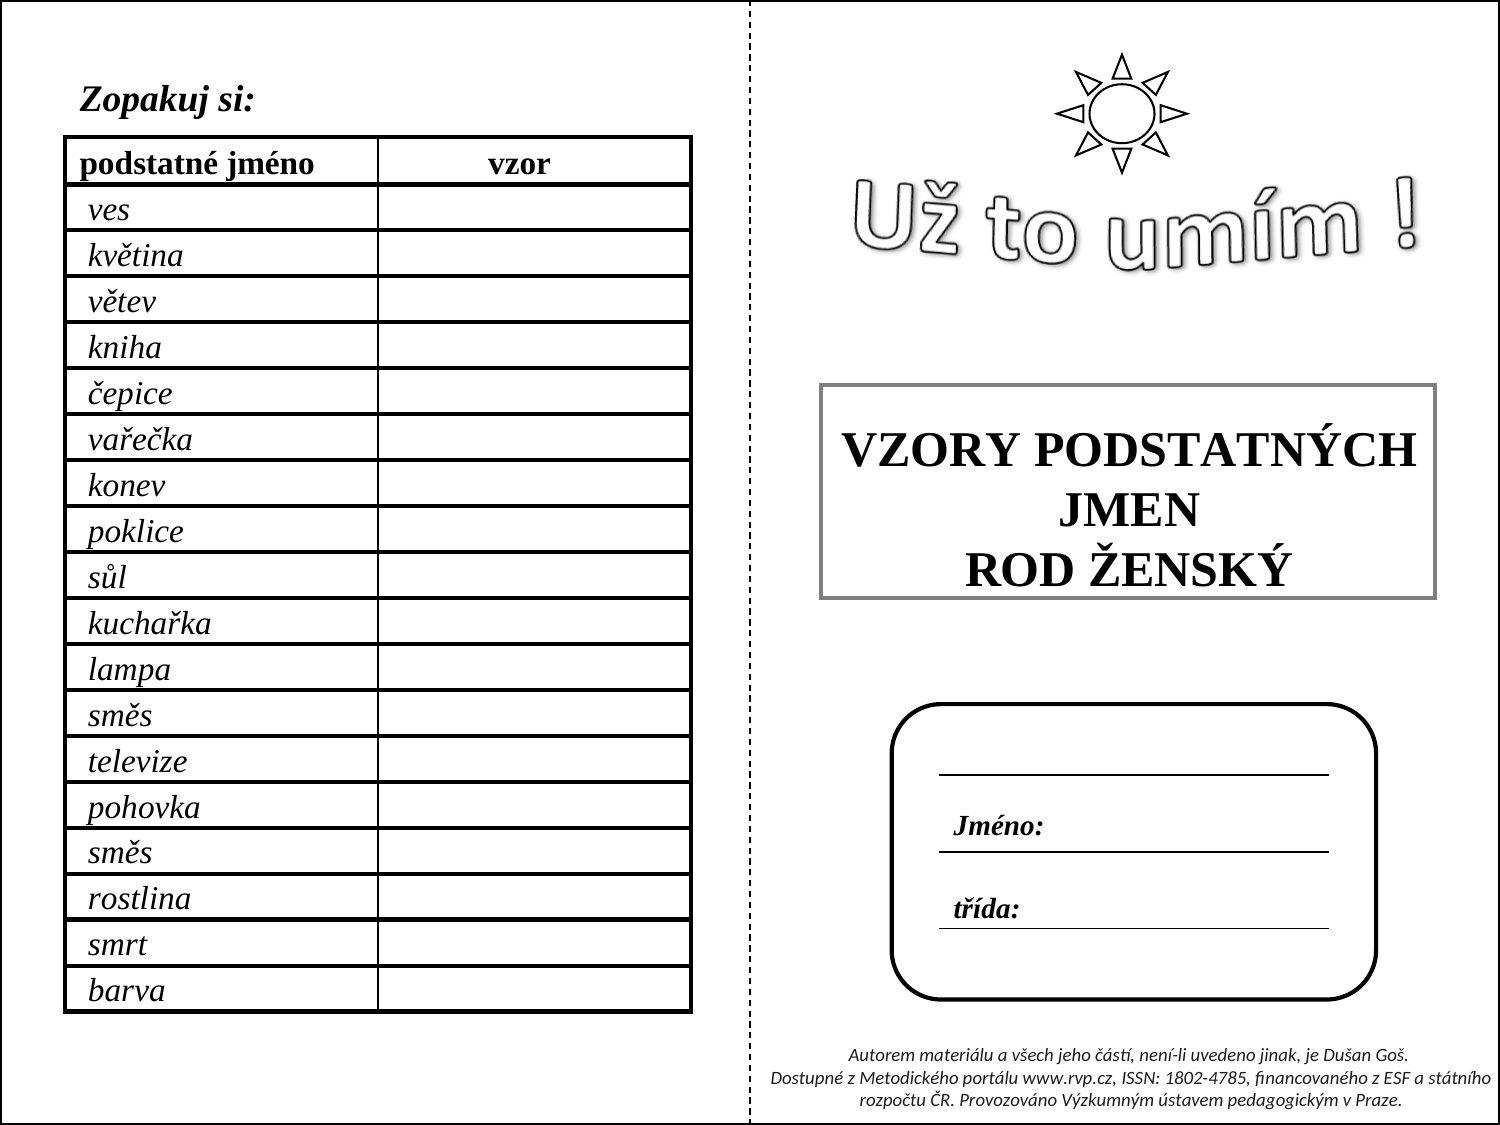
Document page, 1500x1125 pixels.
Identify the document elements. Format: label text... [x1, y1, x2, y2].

text_box [1075, 132, 1102, 156]
text_box [1112, 148, 1132, 173]
text_box směs [379, 827, 691, 873]
text_box lampa [379, 643, 691, 689]
text_box pohovka [64, 781, 378, 827]
text_box sůl [64, 552, 377, 597]
text_box televize [64, 735, 378, 781]
text_box směs [64, 689, 378, 735]
text_box rostlina [379, 873, 691, 919]
text_box lampa [64, 643, 378, 689]
text_box VZORY PODSTATNÝCH JMEN ROD ŽENSKÝ [820, 409, 1438, 605]
text_box kniha [379, 322, 691, 368]
text_box [1112, 54, 1132, 79]
text_box pohovka [379, 781, 691, 827]
text_box poklice [64, 506, 377, 552]
text_box květina [379, 230, 691, 276]
text_box čepice [379, 368, 691, 414]
text_box kniha [64, 322, 377, 368]
text_box kuchařka [64, 597, 378, 643]
text_box ves [379, 184, 691, 230]
text_box [1160, 105, 1188, 123]
text_box vařečka [379, 414, 691, 460]
text_box poklice [379, 506, 691, 552]
text_box Zopakuj si: [64, 66, 271, 127]
text_box třída: [938, 881, 1043, 932]
text_box Jméno: [938, 798, 1060, 850]
text_box kuchařka [379, 597, 691, 643]
text_box konev [379, 460, 691, 506]
text_box Autorem materiálu a všech jeho částí, není-li uvedeno jinak, je Dušan Goš. Dostupné z Metodického portálu www.rvp.cz, ISSN: 1802-4785, financovaného z ESF a státního rozpočtu ČR. Provozováno Výzkumným ústavem pedagogickým v Praze. [755, 1046, 1500, 1107]
text_box smrt [64, 919, 378, 965]
text_box větev [379, 276, 691, 322]
text_box [1056, 105, 1084, 123]
text_box podstatné jméno vzor [64, 137, 377, 184]
text_box čepice [64, 368, 377, 414]
text_box podstatné jméno vzor [379, 137, 691, 184]
text_box květina [64, 230, 377, 276]
text_box směs [64, 827, 378, 873]
text_box směs [379, 689, 691, 735]
text_box sůl [379, 552, 691, 597]
text_box [1089, 84, 1155, 144]
text_box rostlina [64, 873, 378, 919]
picture [845, 168, 1429, 283]
text_box ves [64, 184, 377, 230]
text_box televize [379, 735, 691, 781]
text_box [1142, 71, 1168, 95]
text_box vařečka [64, 414, 377, 460]
text_box konev [64, 460, 377, 506]
text_box [1142, 132, 1168, 156]
text_box barva [64, 965, 691, 1012]
text_box větev [64, 276, 377, 322]
text_box [1075, 71, 1102, 95]
text_box smrt [379, 919, 691, 965]
